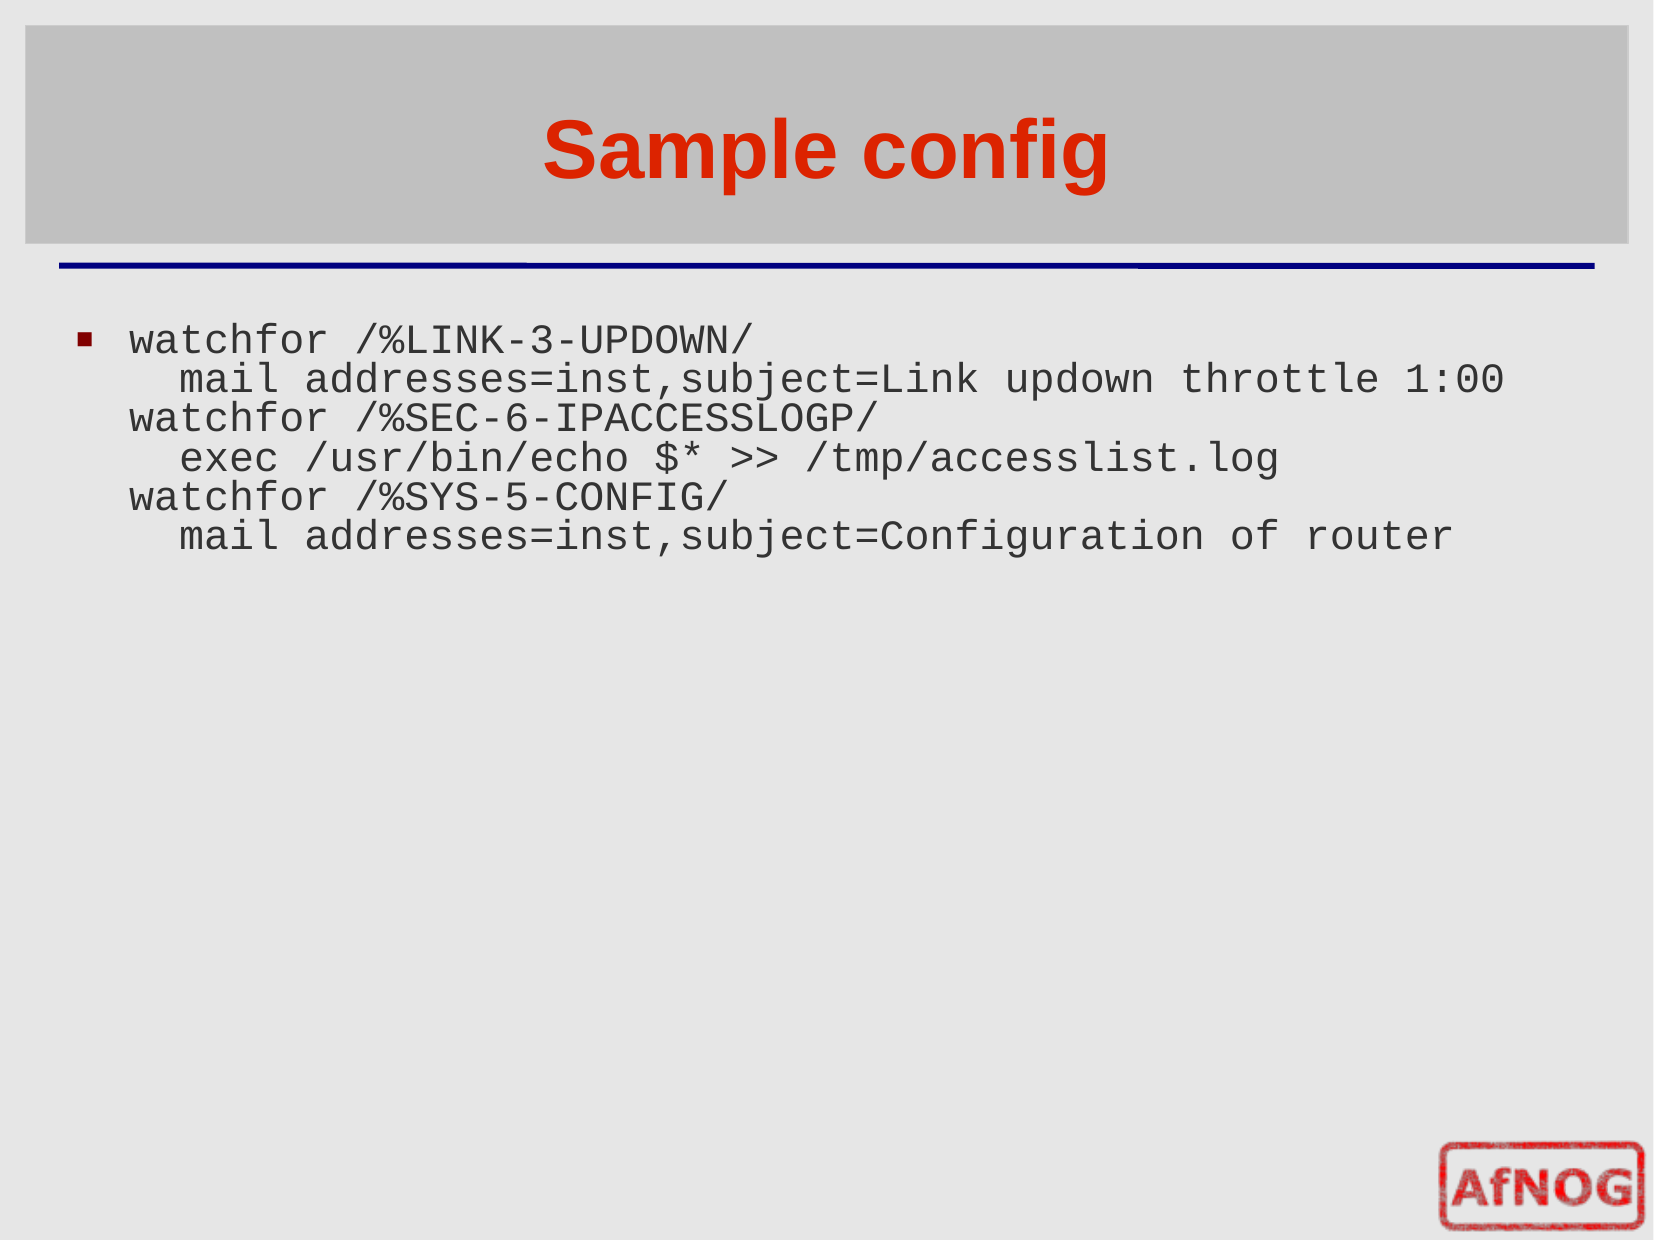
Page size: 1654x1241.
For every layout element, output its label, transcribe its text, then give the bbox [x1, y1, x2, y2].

text_box [1534, 25, 1629, 244]
list watchfor /%LINK-3-UPDOWN/ mail addresses=inst,subject=Link updown throttle 1:00 watchfor /%SEC-6-IPACCESSLOGP/ exec /usr/bin/echo $* >> /tmp/accesslist.log watchfor /%SYS-5-CONFIG/ mail addresses=inst,subject=Configuration of router [59, 322, 1594, 1241]
picture [1594, 1139, 1648, 1235]
title Sample config [121, 0, 1534, 299]
text_box [25, 25, 121, 244]
